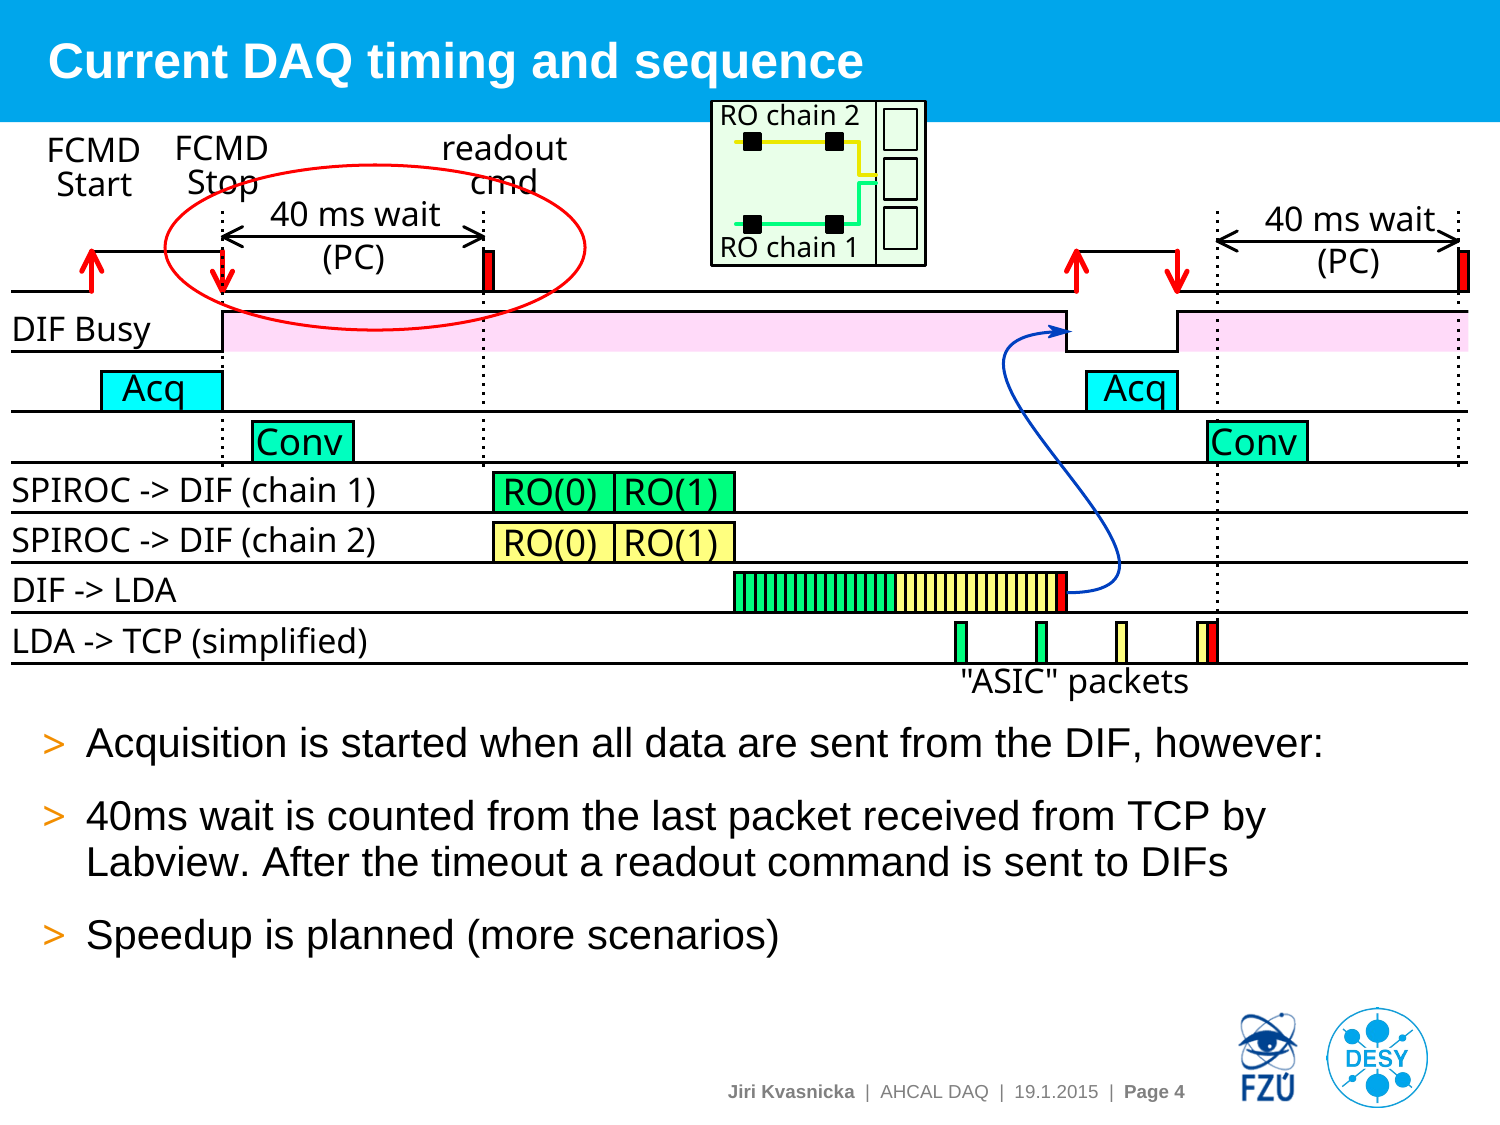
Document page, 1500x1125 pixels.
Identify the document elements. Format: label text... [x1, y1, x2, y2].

picture [0, 101, 1500, 712]
title Current DAQ timing and sequence [47, 16, 1446, 107]
list Acquisition is started when all data are sent from the DIF, however: 40ms wait is counted from the last packet received from TCP by Labview. After the timeout a readout command is sent to DIFs Speedup is planned (more scenarios) [42, 720, 1441, 1066]
picture [1326, 1066, 1428, 1108]
picture [1215, 1066, 1321, 1110]
